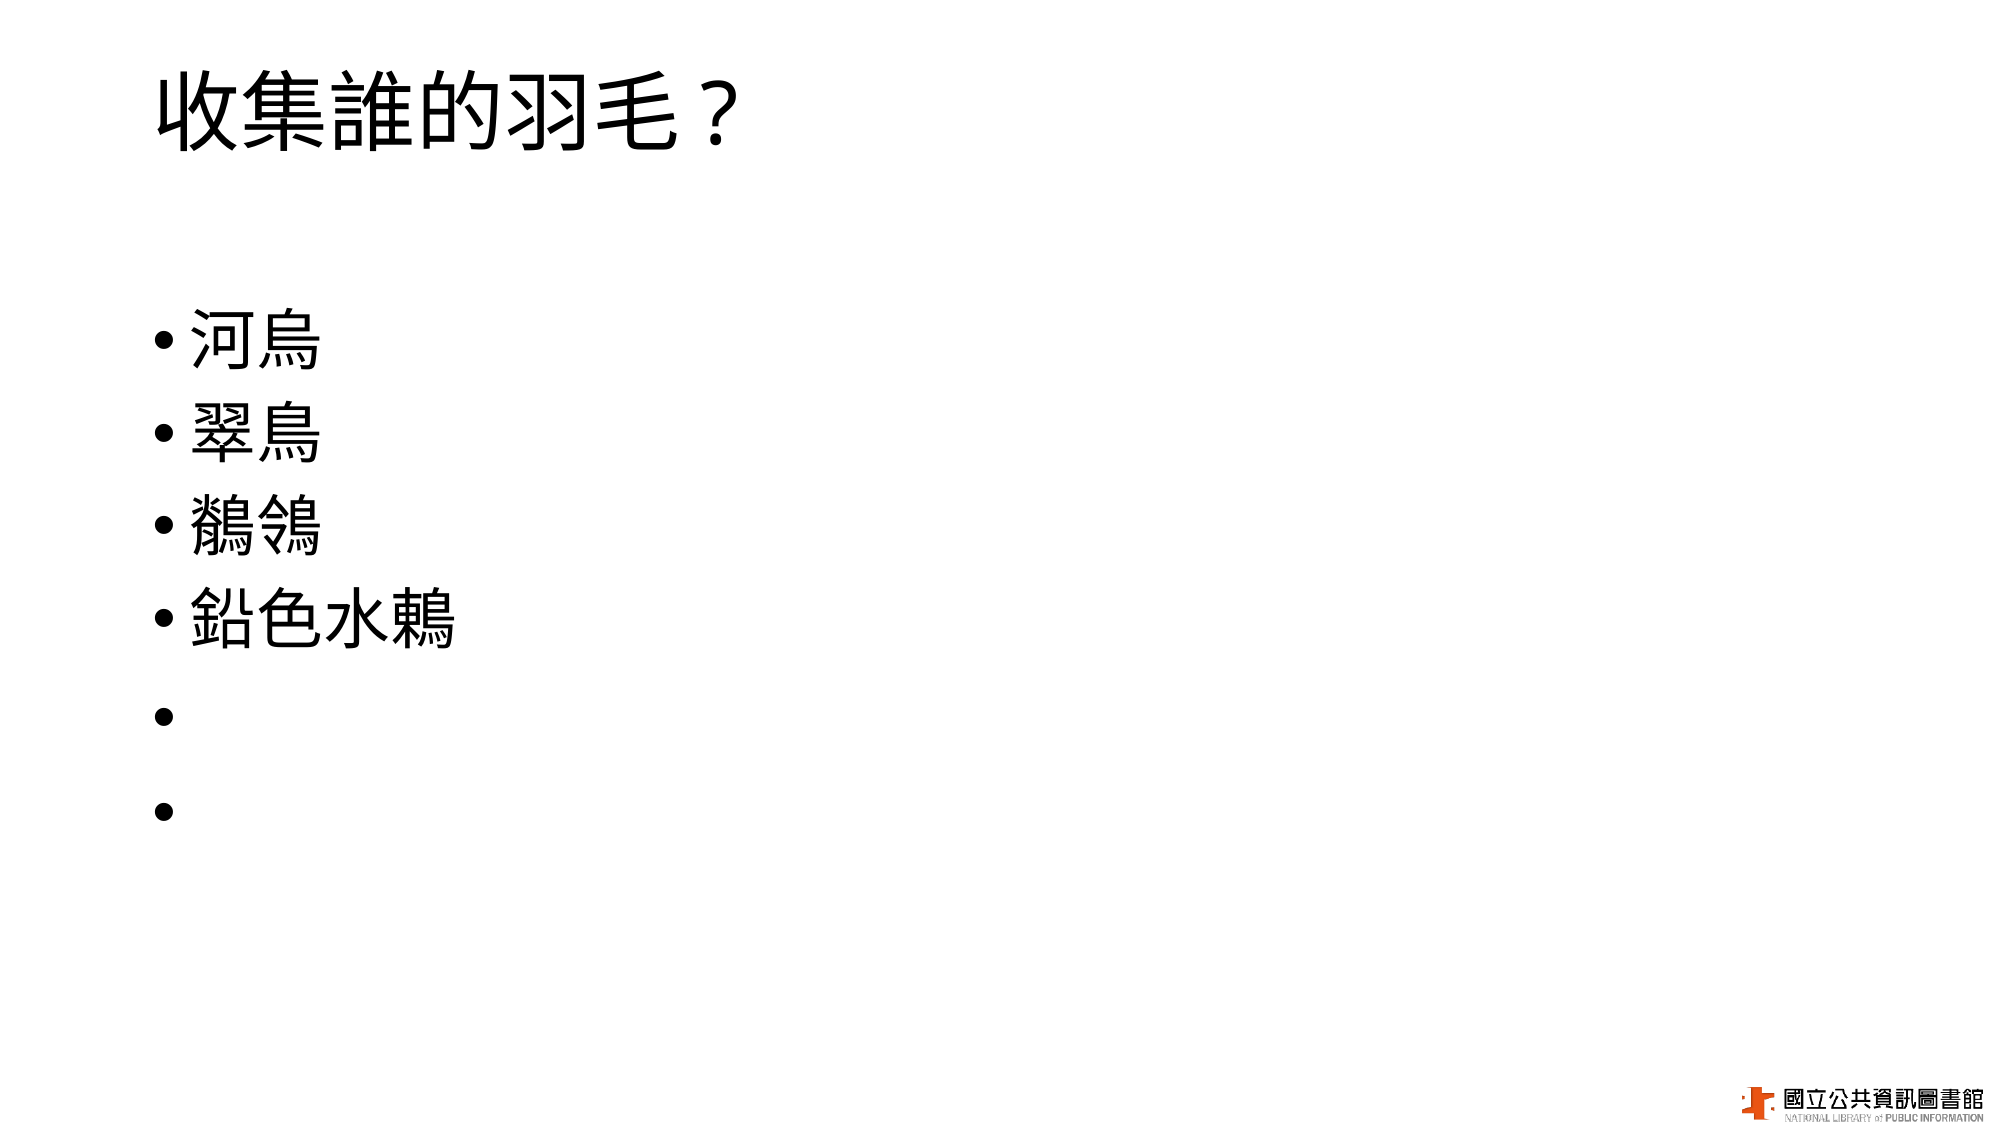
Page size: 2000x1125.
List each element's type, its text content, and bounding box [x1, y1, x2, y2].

title 收集誰的羽毛? [137, 59, 1863, 278]
list 河烏 翠鳥 鶺鴒 鉛色水鶇 [137, 299, 1863, 1014]
